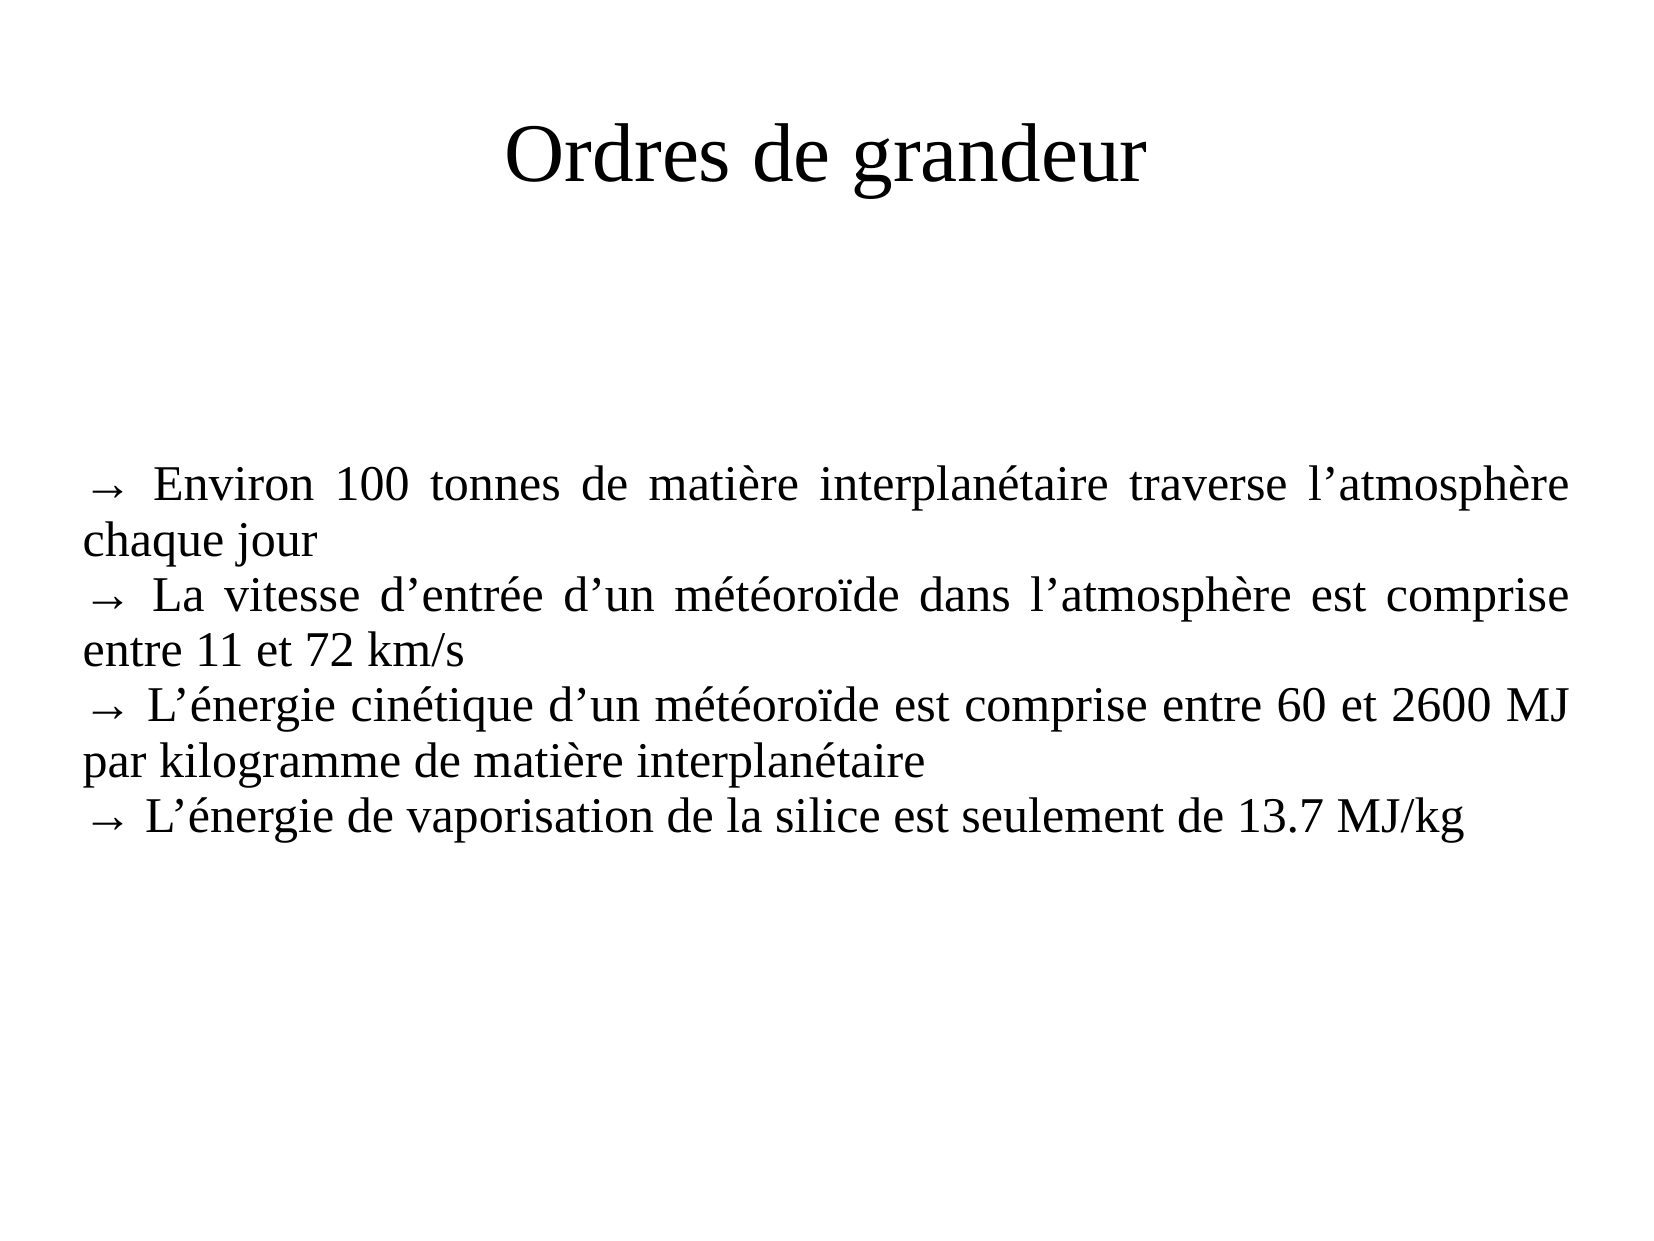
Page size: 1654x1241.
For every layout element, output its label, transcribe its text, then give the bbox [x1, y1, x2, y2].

subtitle → Environ 100 tonnes de matière interplanétaire traverse l’atmosphère chaque jour → La vitesse d’entrée d’un météoroïde dans l’atmosphère est comprise entre 11 et 72 km/s → L’énergie cinétique d’un météoroïde est comprise entre 60 et 2600 MJ par kilogramme de matière interplanétaire → L’énergie de vaporisation de la silice est seulement de 13.7 MJ/kg [82, 290, 1571, 1010]
title Ordres de grandeur [82, 49, 1571, 257]
